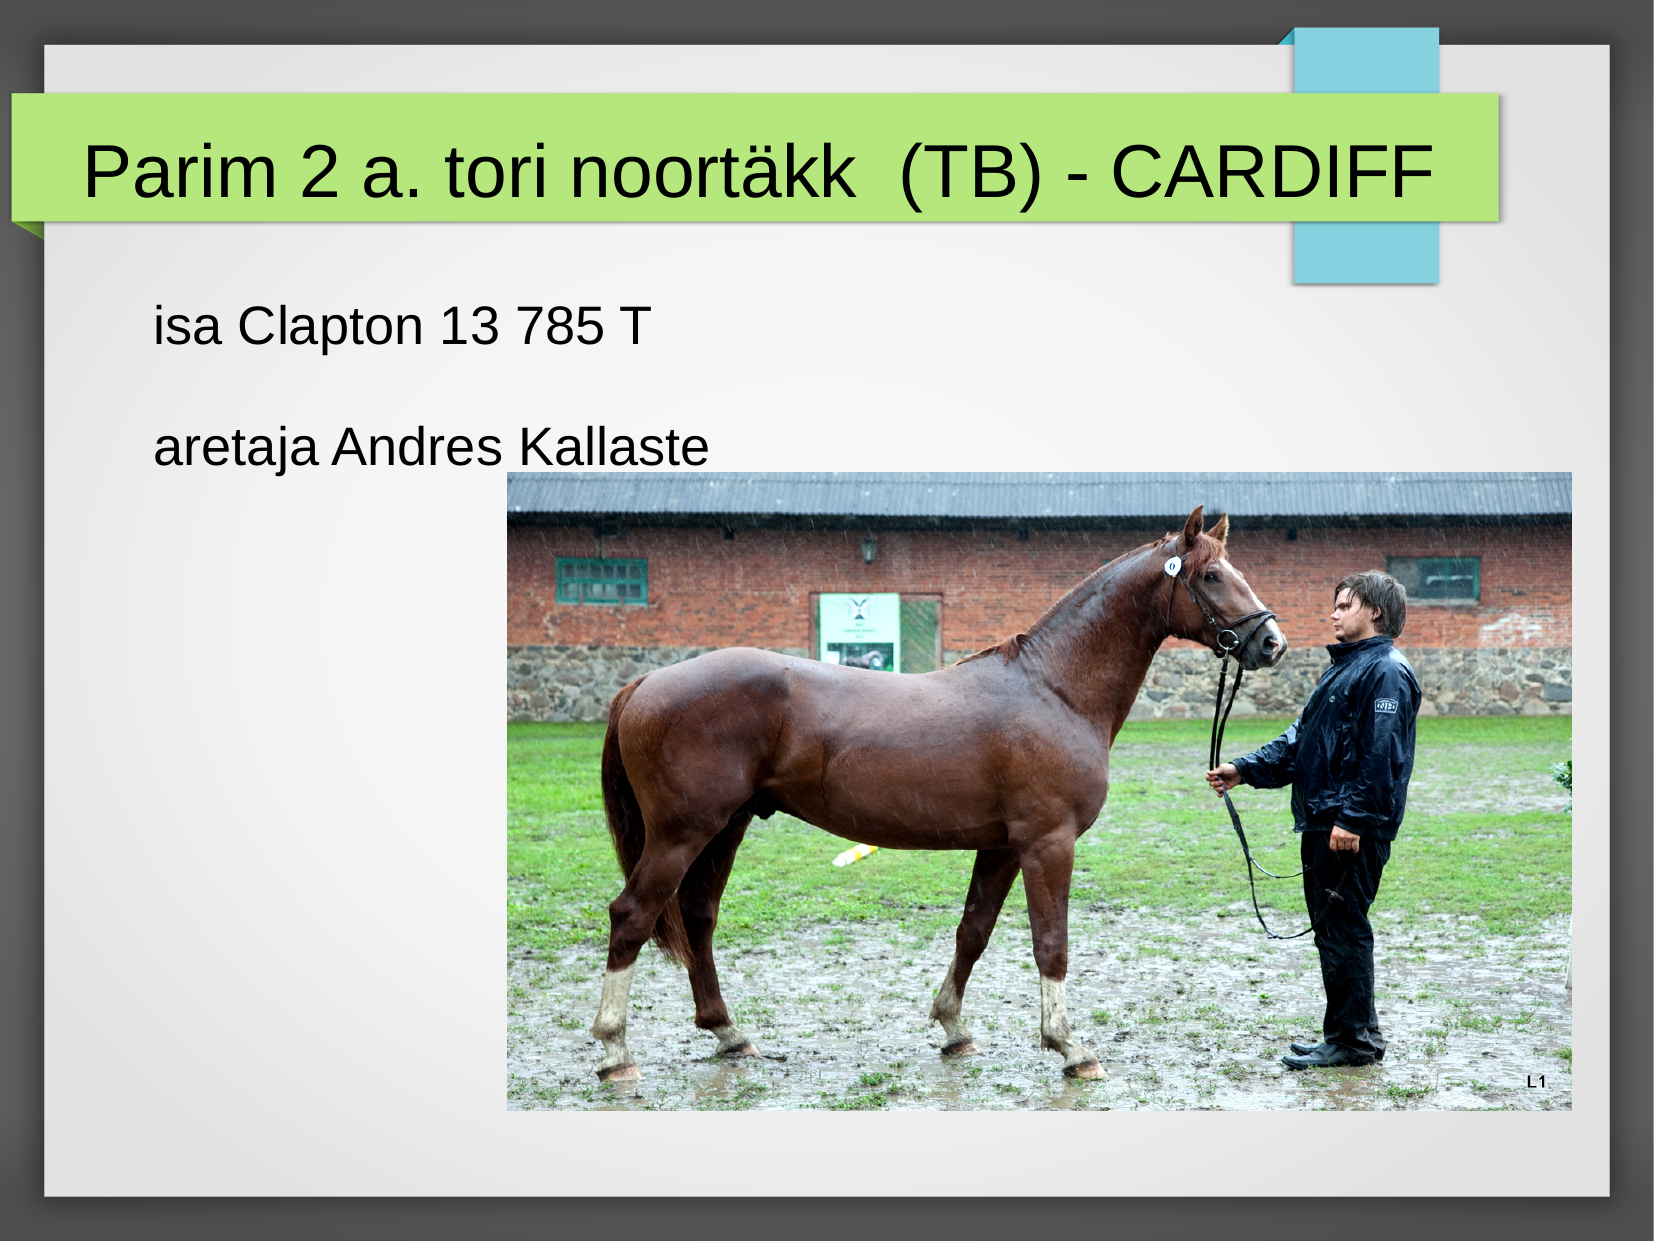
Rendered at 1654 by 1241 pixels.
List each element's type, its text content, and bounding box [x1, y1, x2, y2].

picture [0, 0, 1654, 1241]
title Parim 2 a. tori noortäkk (TB) - CARDIFF [82, 106, 1477, 238]
list isa Clapton 13 785 T aretaja Andres Kallaste [82, 295, 809, 1015]
